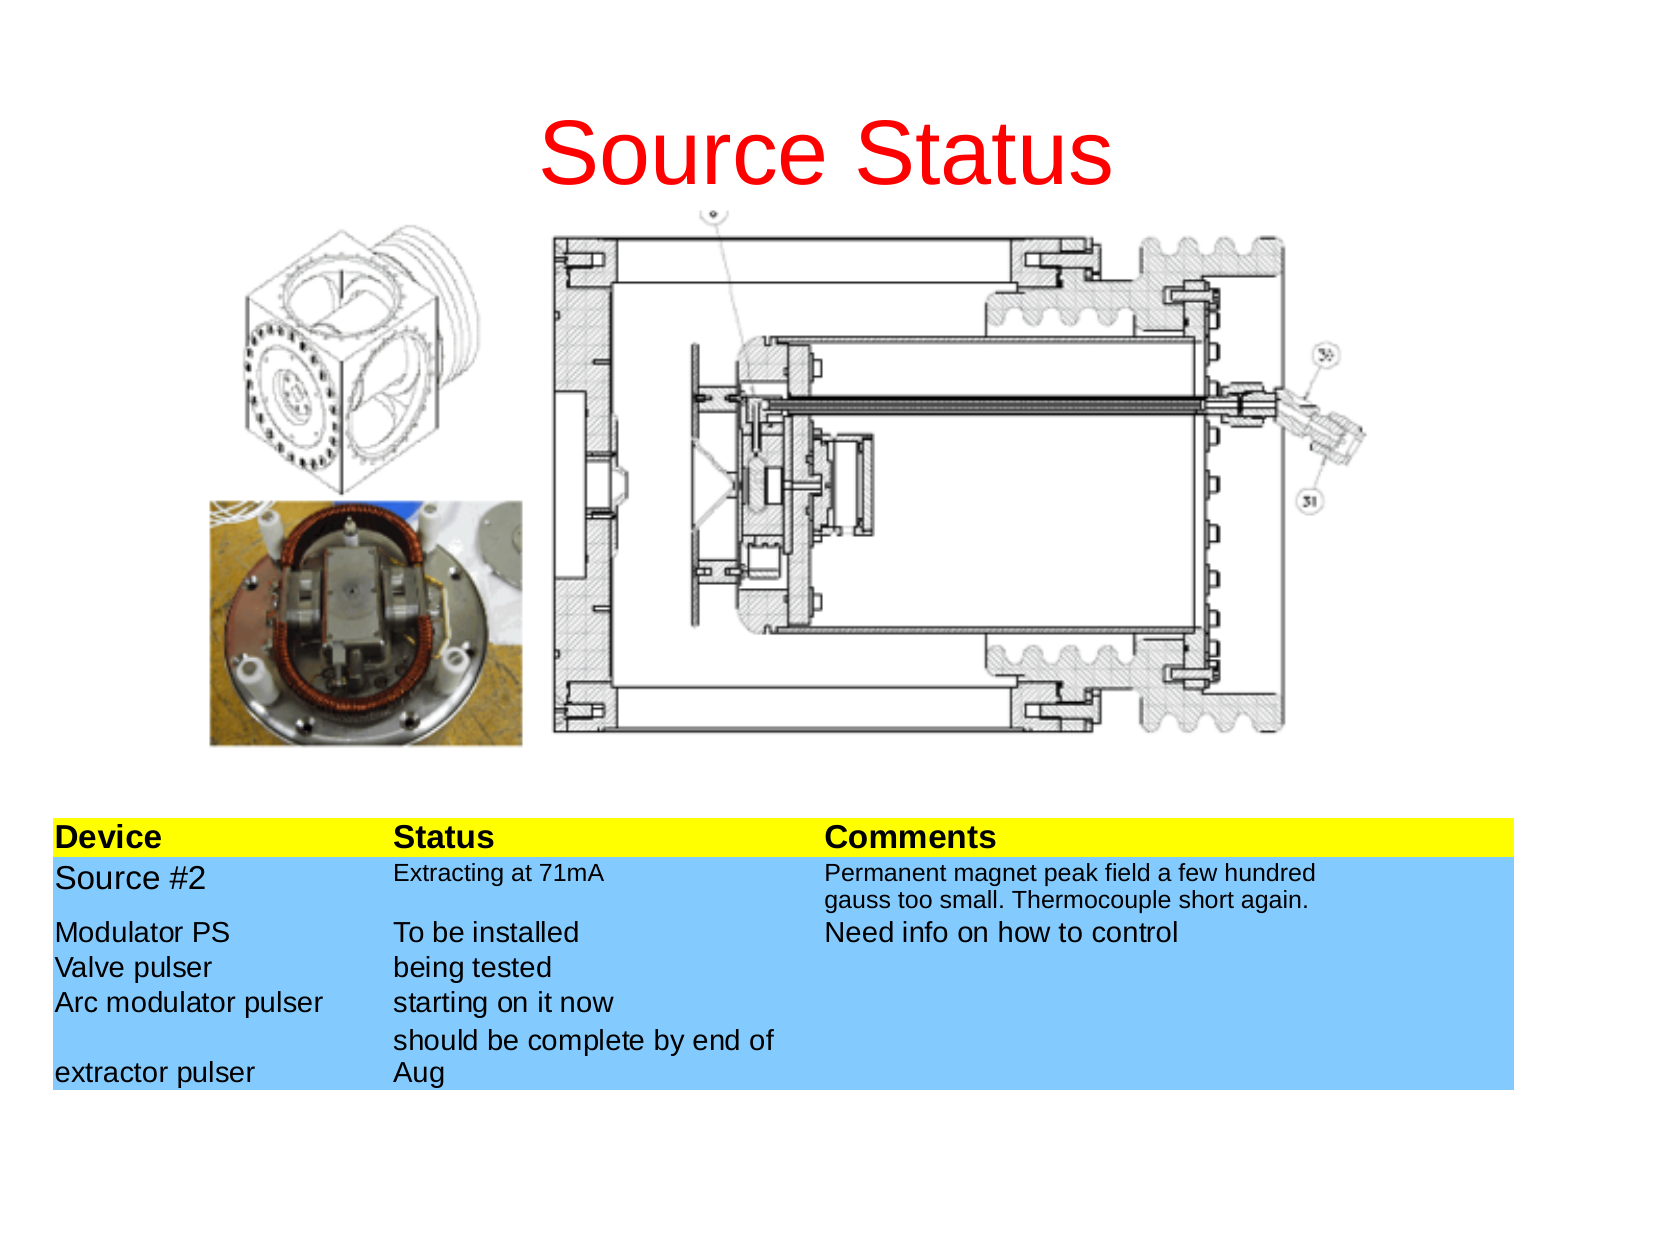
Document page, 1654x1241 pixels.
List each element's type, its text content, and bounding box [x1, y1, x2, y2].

chart [52, 817, 1517, 1092]
picture [202, 209, 1394, 752]
title Source Status [82, 49, 1571, 257]
